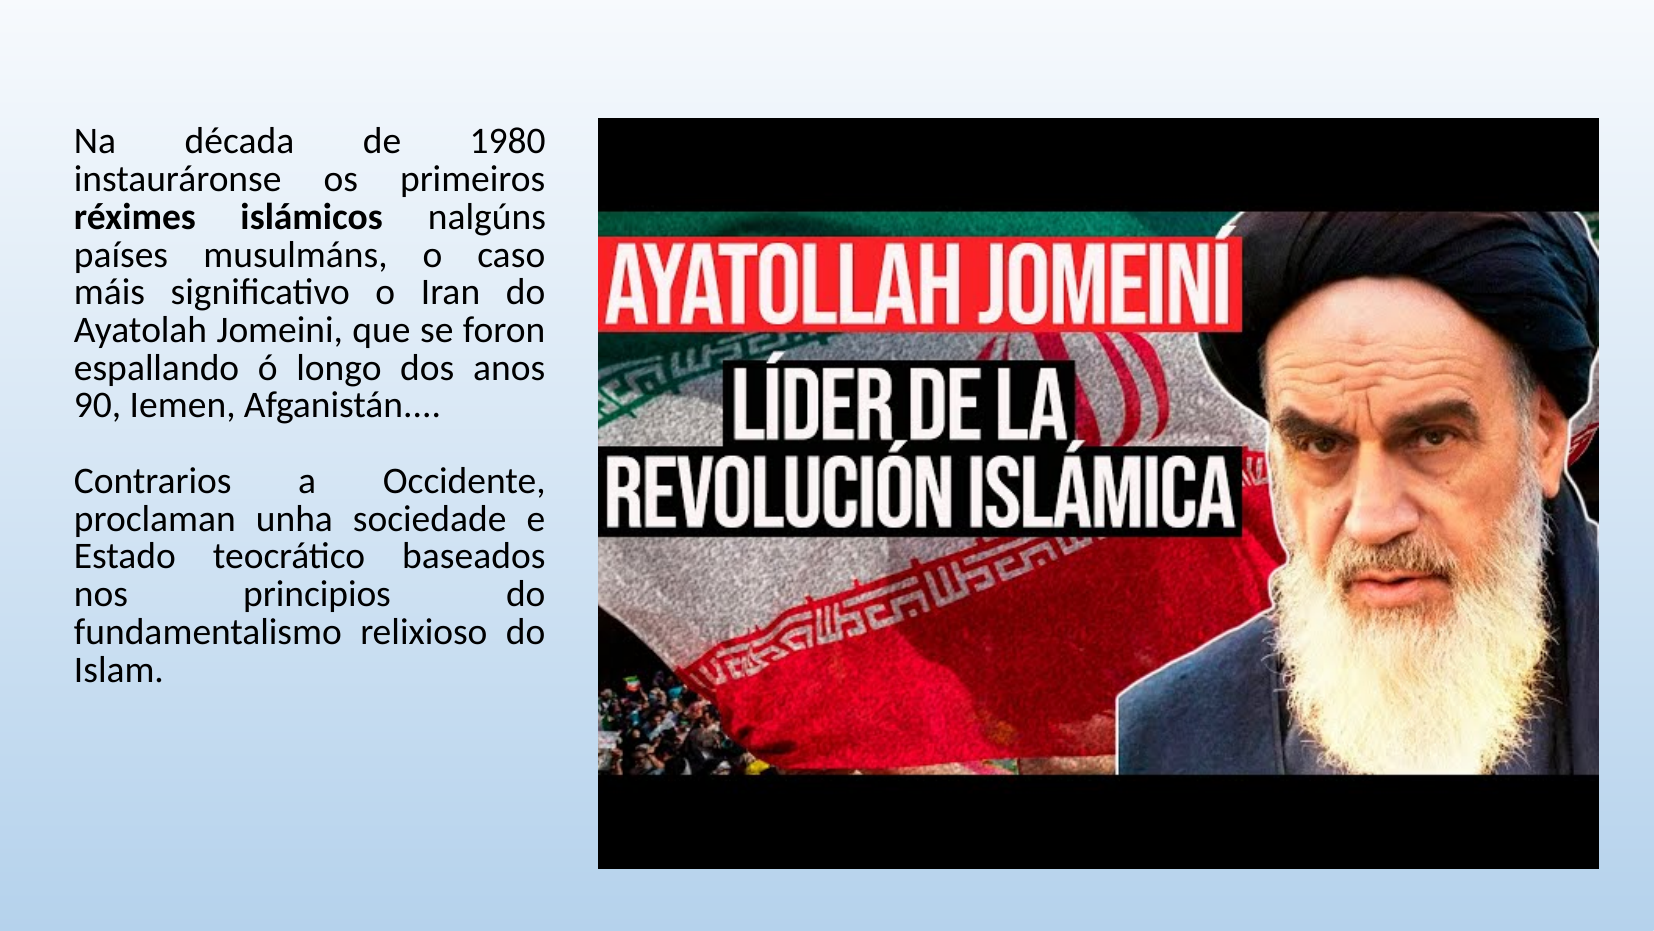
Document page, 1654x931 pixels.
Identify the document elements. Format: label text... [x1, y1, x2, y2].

picture [598, 118, 1599, 869]
text_box Na década de 1980 instauráronse os primeiros réximes islámicos nalgúns países musulmáns, o caso máis significativo o Iran do Ayatolah Jomeini, que se foron espallando ó longo dos anos 90, Iemen, Afganistán.... Contrarios a Occidente, proclaman unha sociedade e Estado teocrático baseados nos principios do fundamentalismo relixioso do Islam. [59, 118, 562, 809]
